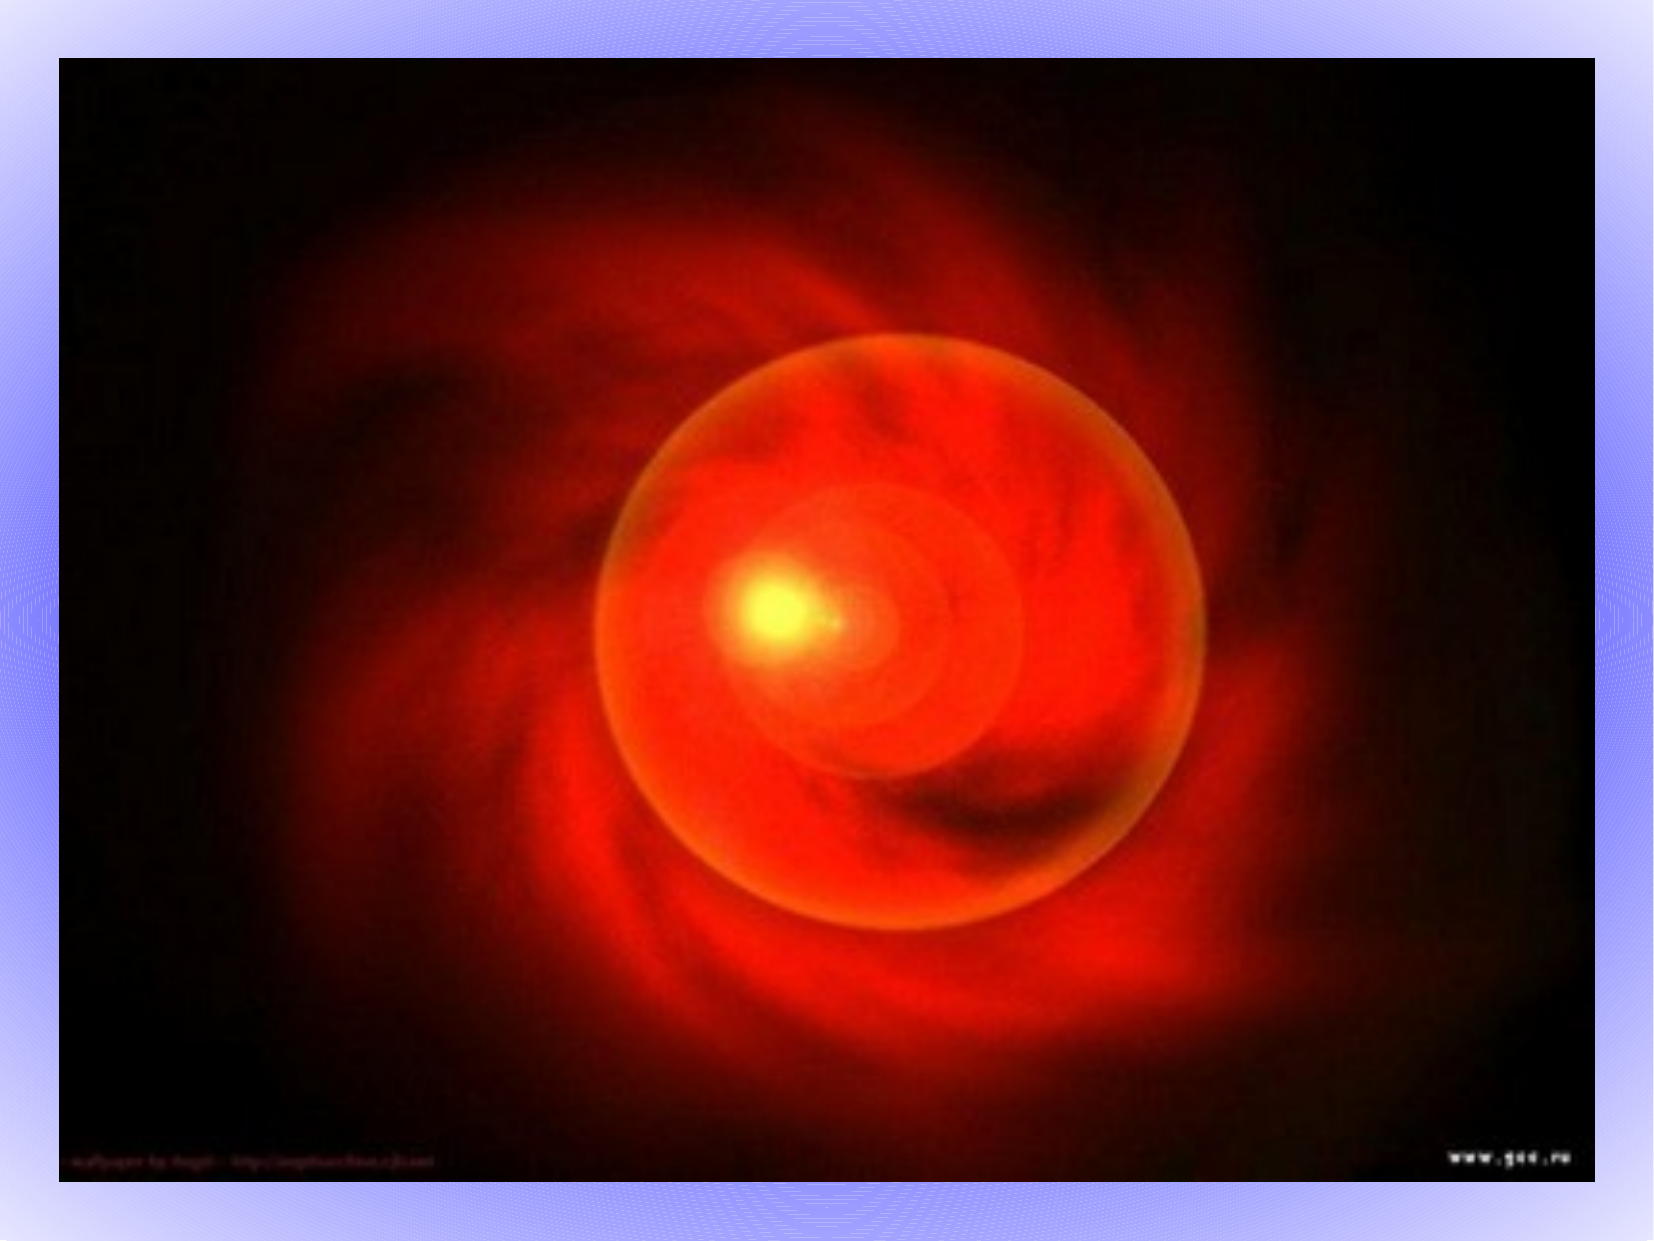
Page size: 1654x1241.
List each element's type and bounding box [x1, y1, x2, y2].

picture [59, 58, 1595, 1182]
